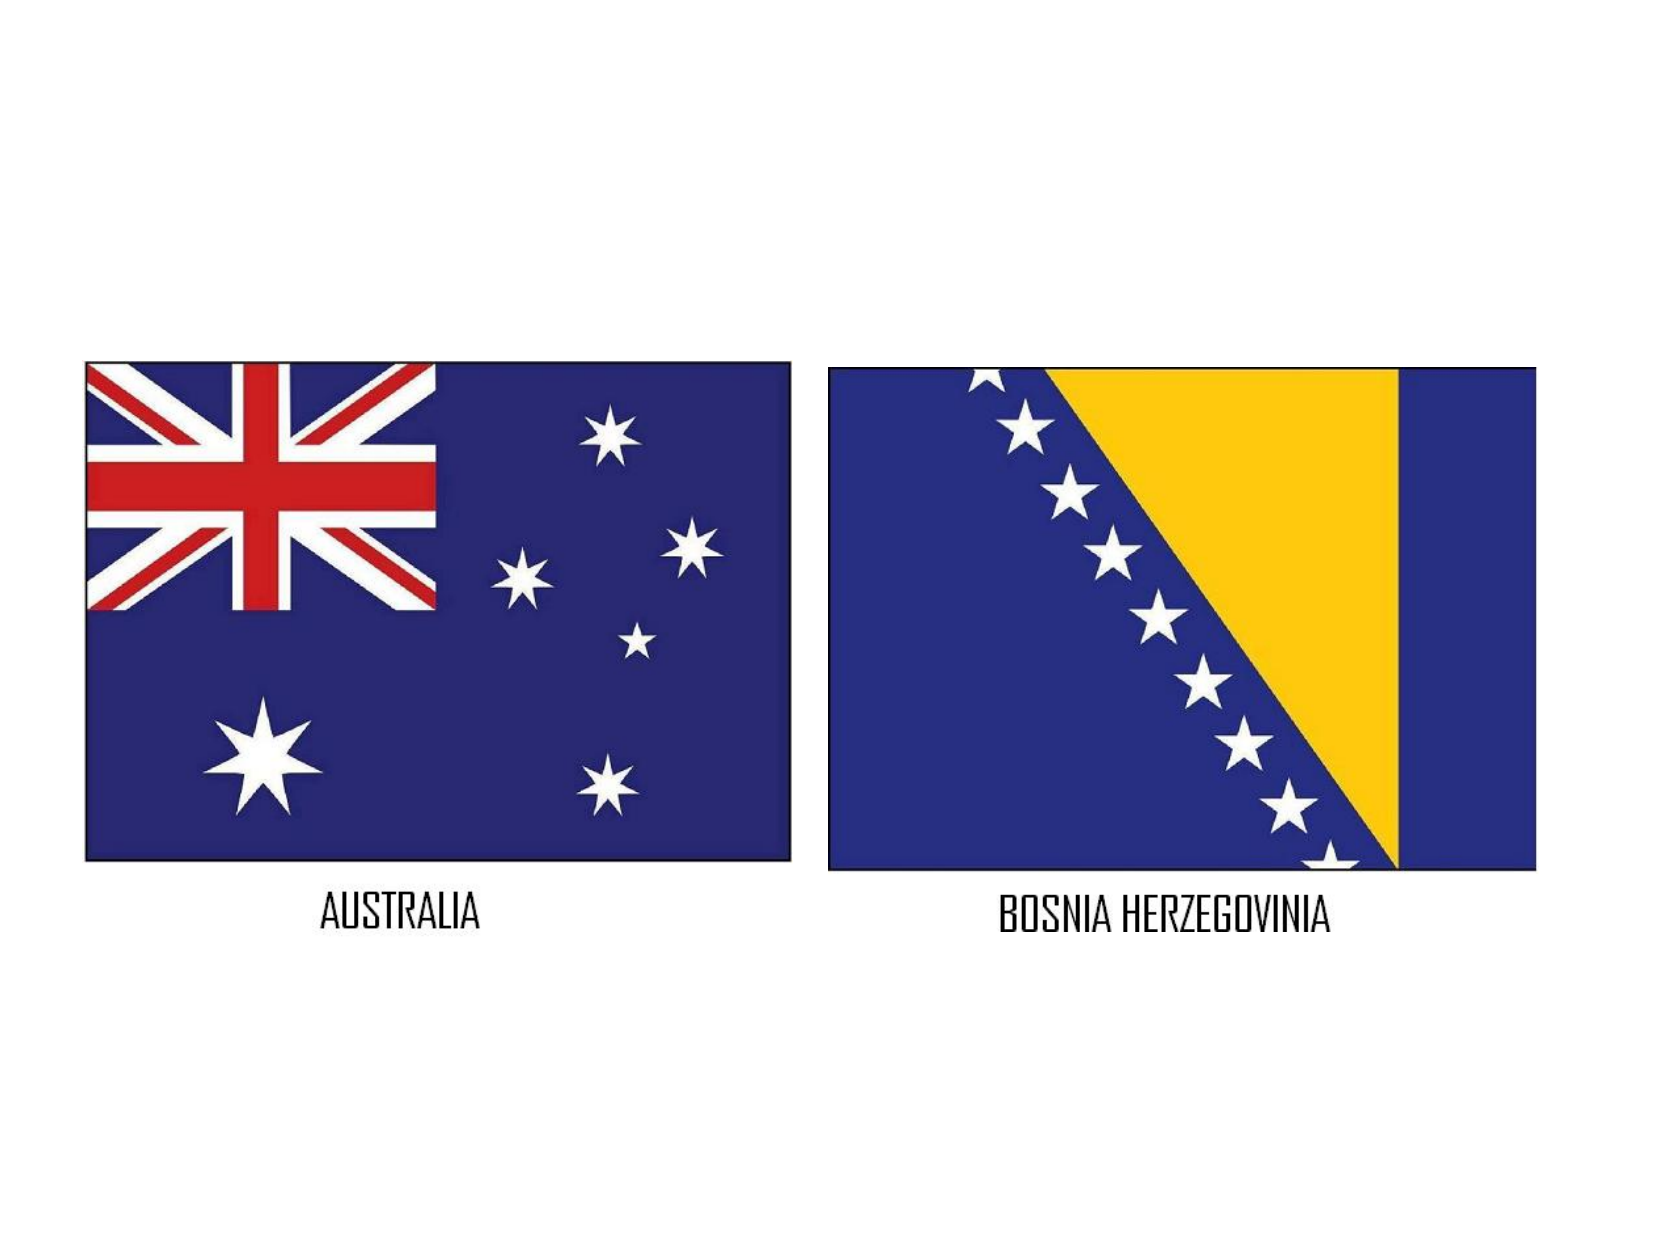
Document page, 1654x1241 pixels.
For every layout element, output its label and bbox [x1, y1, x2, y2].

picture [828, 367, 1539, 932]
picture [82, 360, 793, 939]
